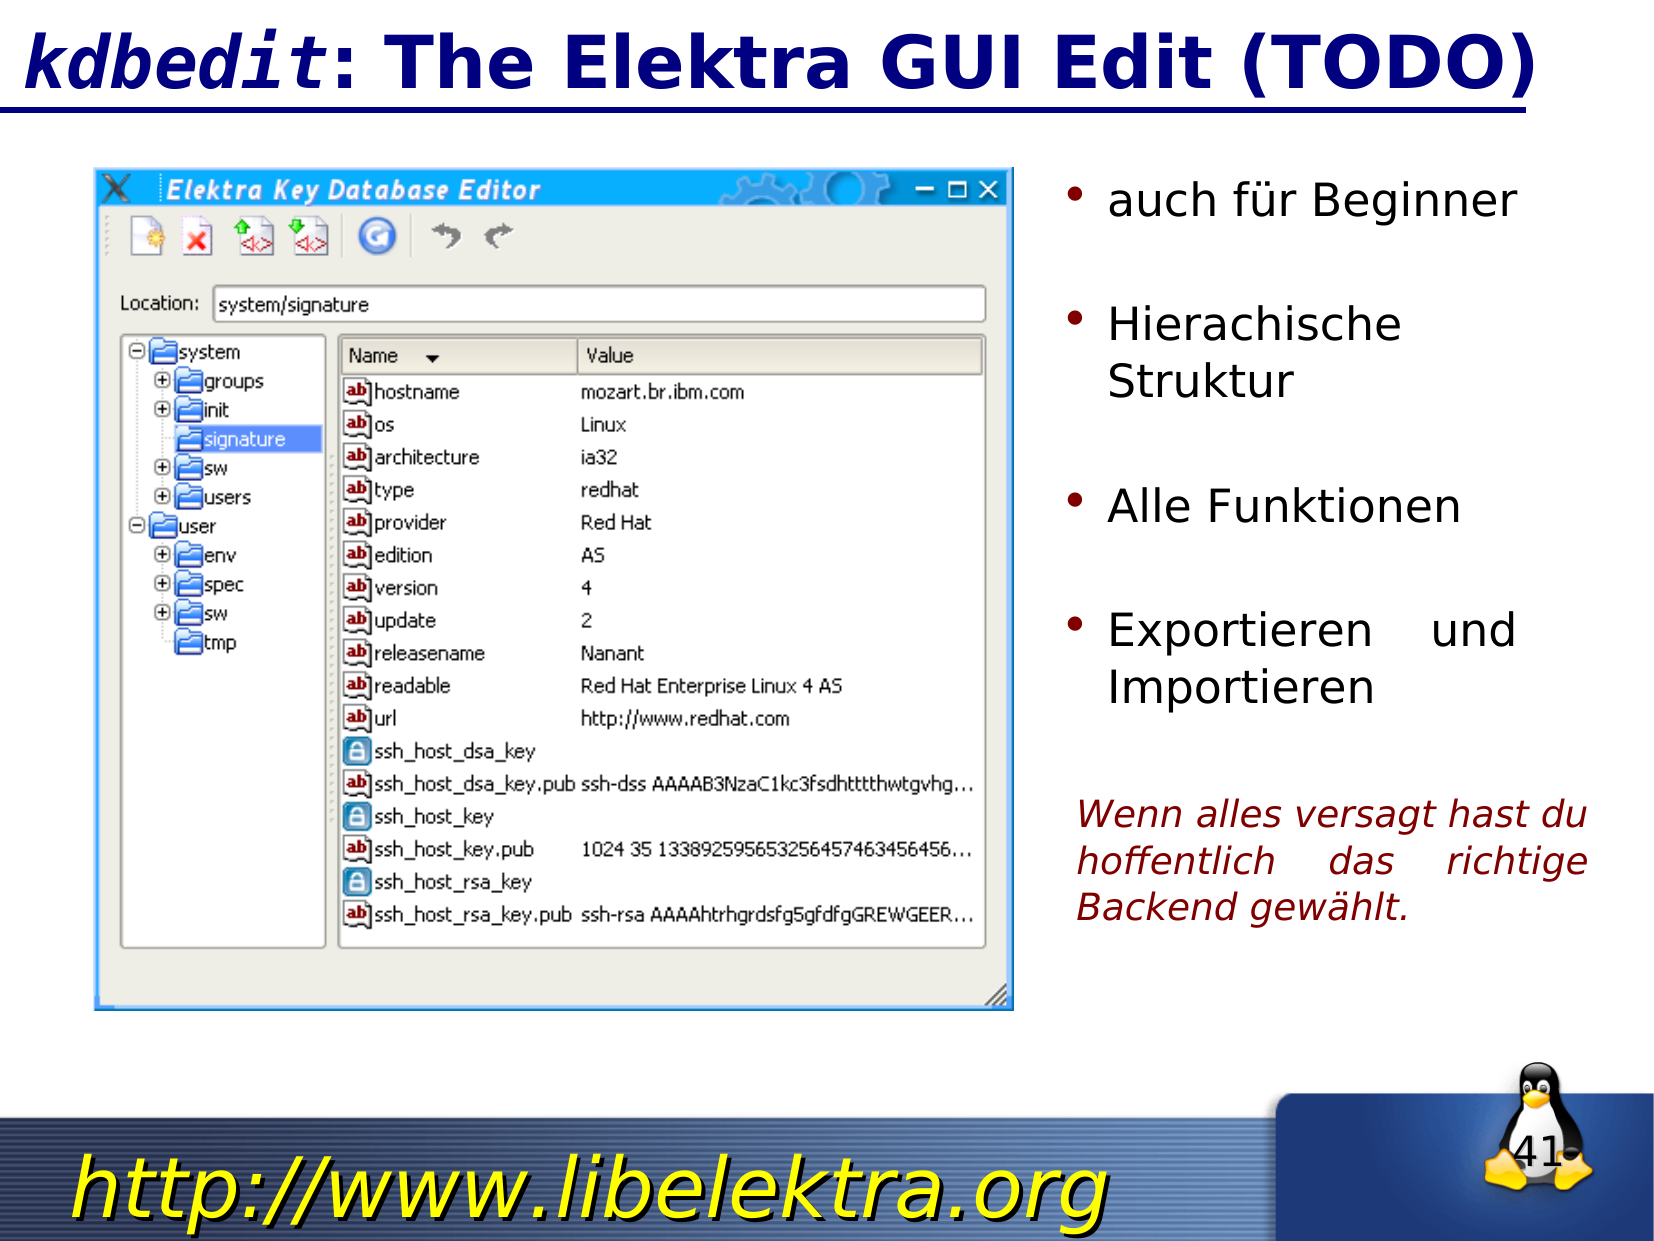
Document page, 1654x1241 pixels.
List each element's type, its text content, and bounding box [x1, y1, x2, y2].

text_box Wenn alles versagt hast du hoffentlich das richtige Backend gewählt. [1076, 789, 1589, 999]
text_box <Nummer> [1312, 1122, 1566, 1178]
picture [0, 1061, 1654, 1241]
picture [93, 167, 1012, 1011]
text_box kdbedit: The Elektra GUI Edit (TODO) [22, 14, 1611, 111]
list auch für Beginner Hierachische Struktur Alle Funktionen Exportieren und Importieren [1050, 162, 1603, 718]
